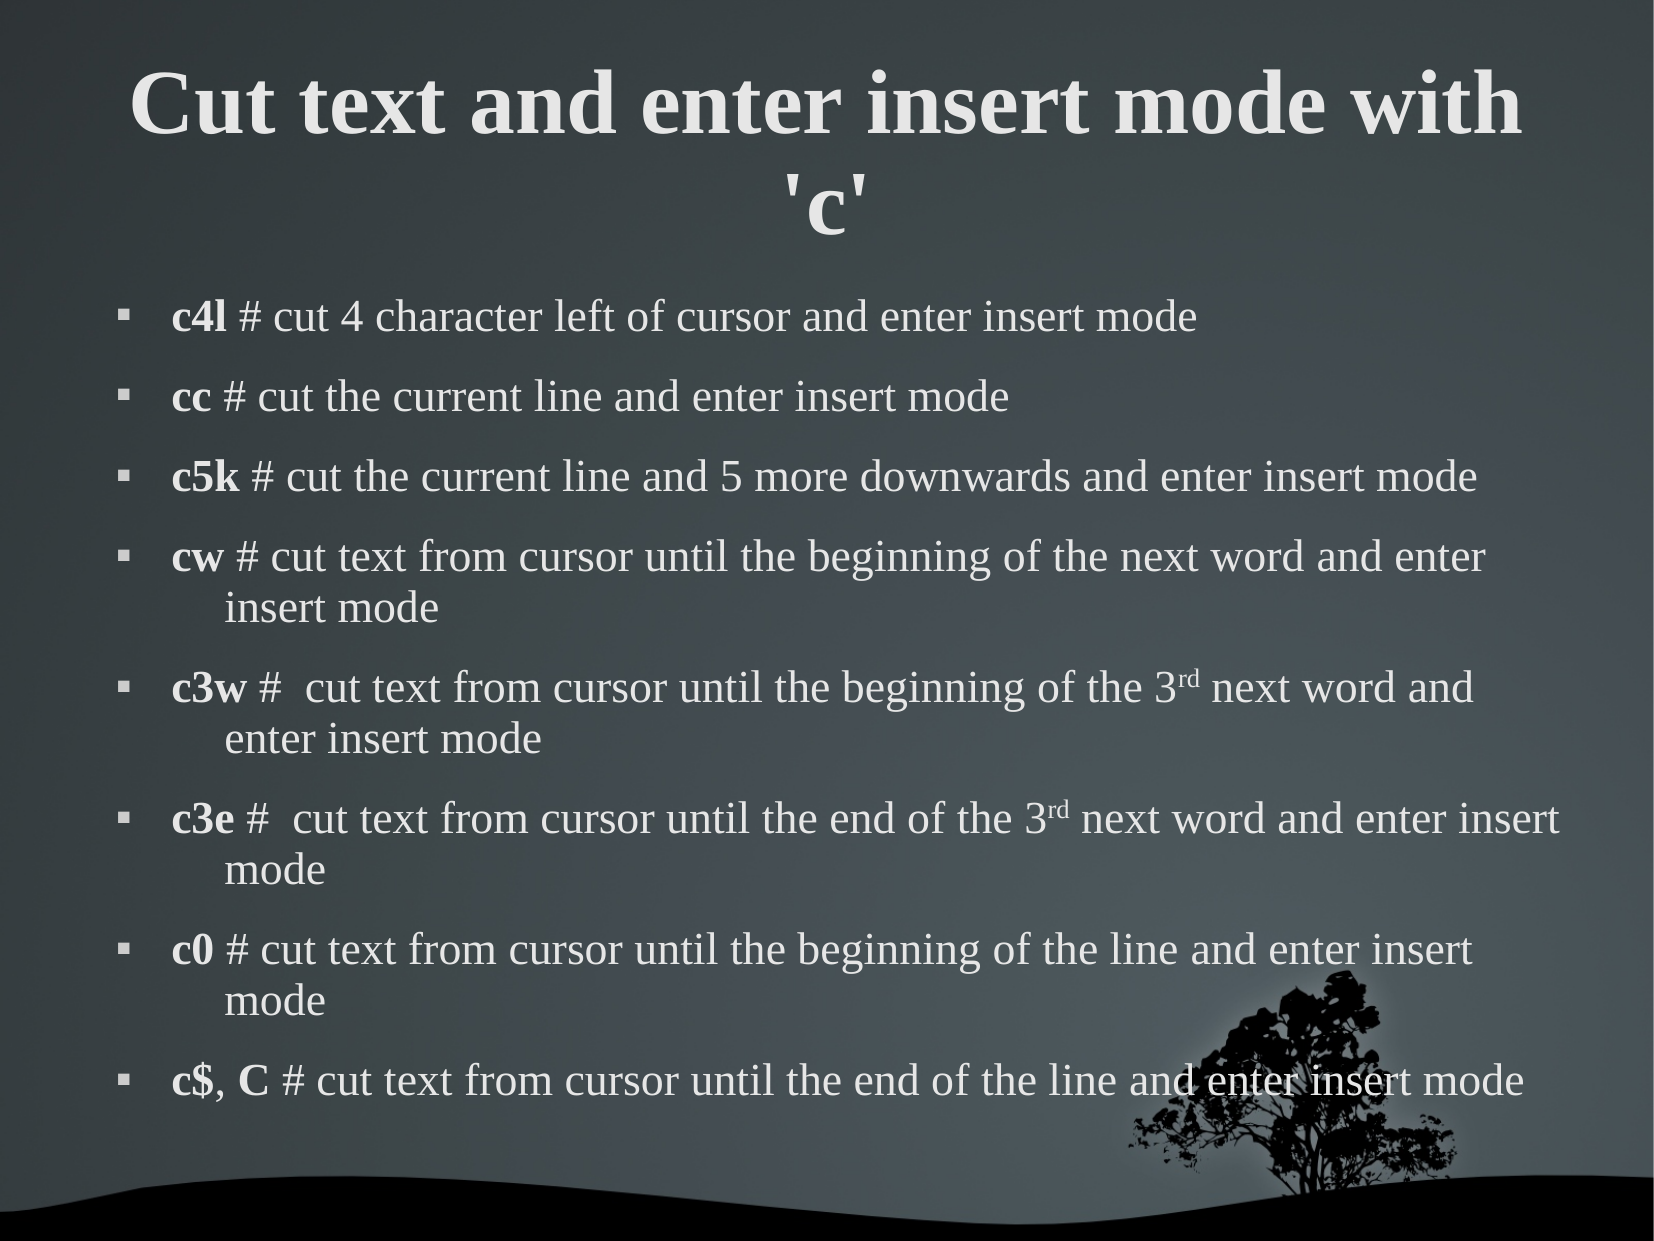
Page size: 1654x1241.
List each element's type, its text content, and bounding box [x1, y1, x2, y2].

title Cut text and enter insert mode with 'c' [82, 33, 1571, 273]
picture [0, 0, 1654, 1241]
list c4l # cut 4 character left of cursor and enter insert mode cc # cut the current line and enter insert mode c5k # cut the current line and 5 more downwards and enter insert mode cw # cut text from cursor until the beginning of the next word and enter insert mode c3w # cut text from cursor until the beginning of the 3rd next word and enter insert mode c3e # cut text from cursor until the end of the 3rd next word and enter insert mode c0 # cut text from cursor until the beginning of the line and enter insert mode c$, C # cut text from cursor until the end of the line and enter insert mode [82, 290, 1571, 1219]
